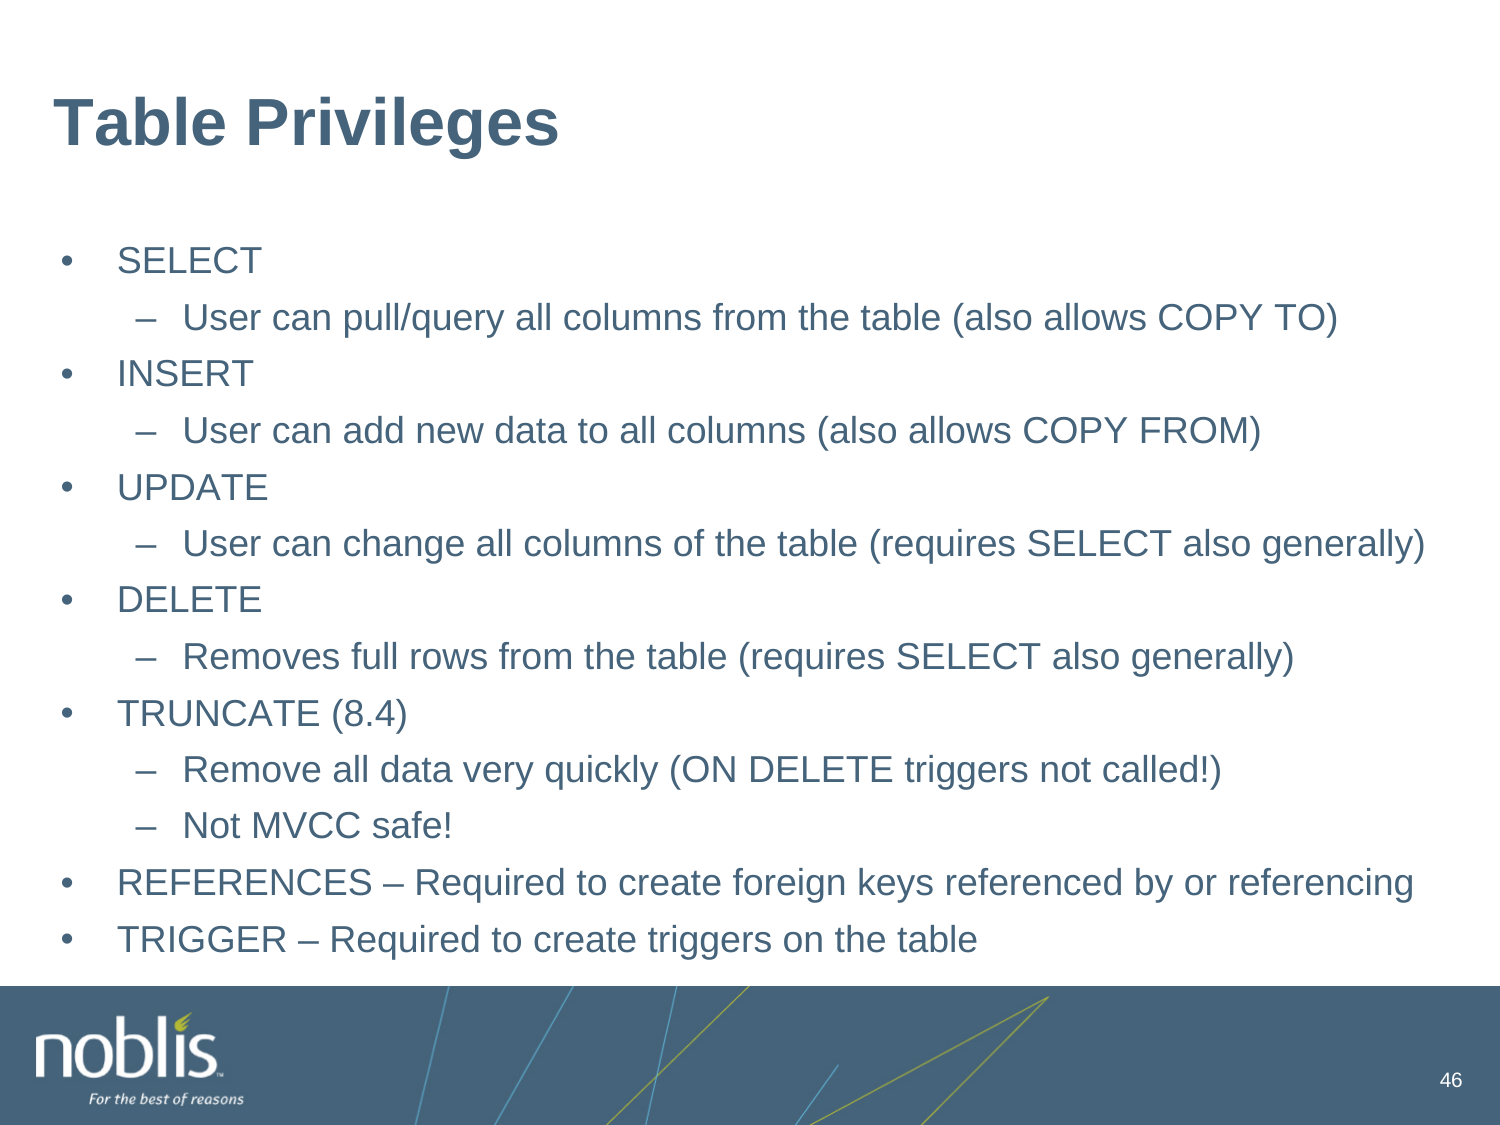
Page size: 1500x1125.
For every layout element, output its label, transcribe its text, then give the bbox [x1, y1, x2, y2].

picture [0, 986, 1500, 1125]
list SELECT User can pull/query all columns from the table (also allows COPY TO) INSERT User can add new data to all columns (also allows COPY FROM) UPDATE User can change all columns of the table (requires SELECT also generally) DELETE Removes full rows from the table (requires SELECT also generally) TRUNCATE (8.4) Remove all data very quickly (ON DELETE triggers not called!) Not MVCC safe! REFERENCES – Required to create foreign keys referenced by or referencing TRIGGER – Required to create triggers on the table [60, 239, 1437, 968]
title Table Privileges [53, 38, 1438, 211]
